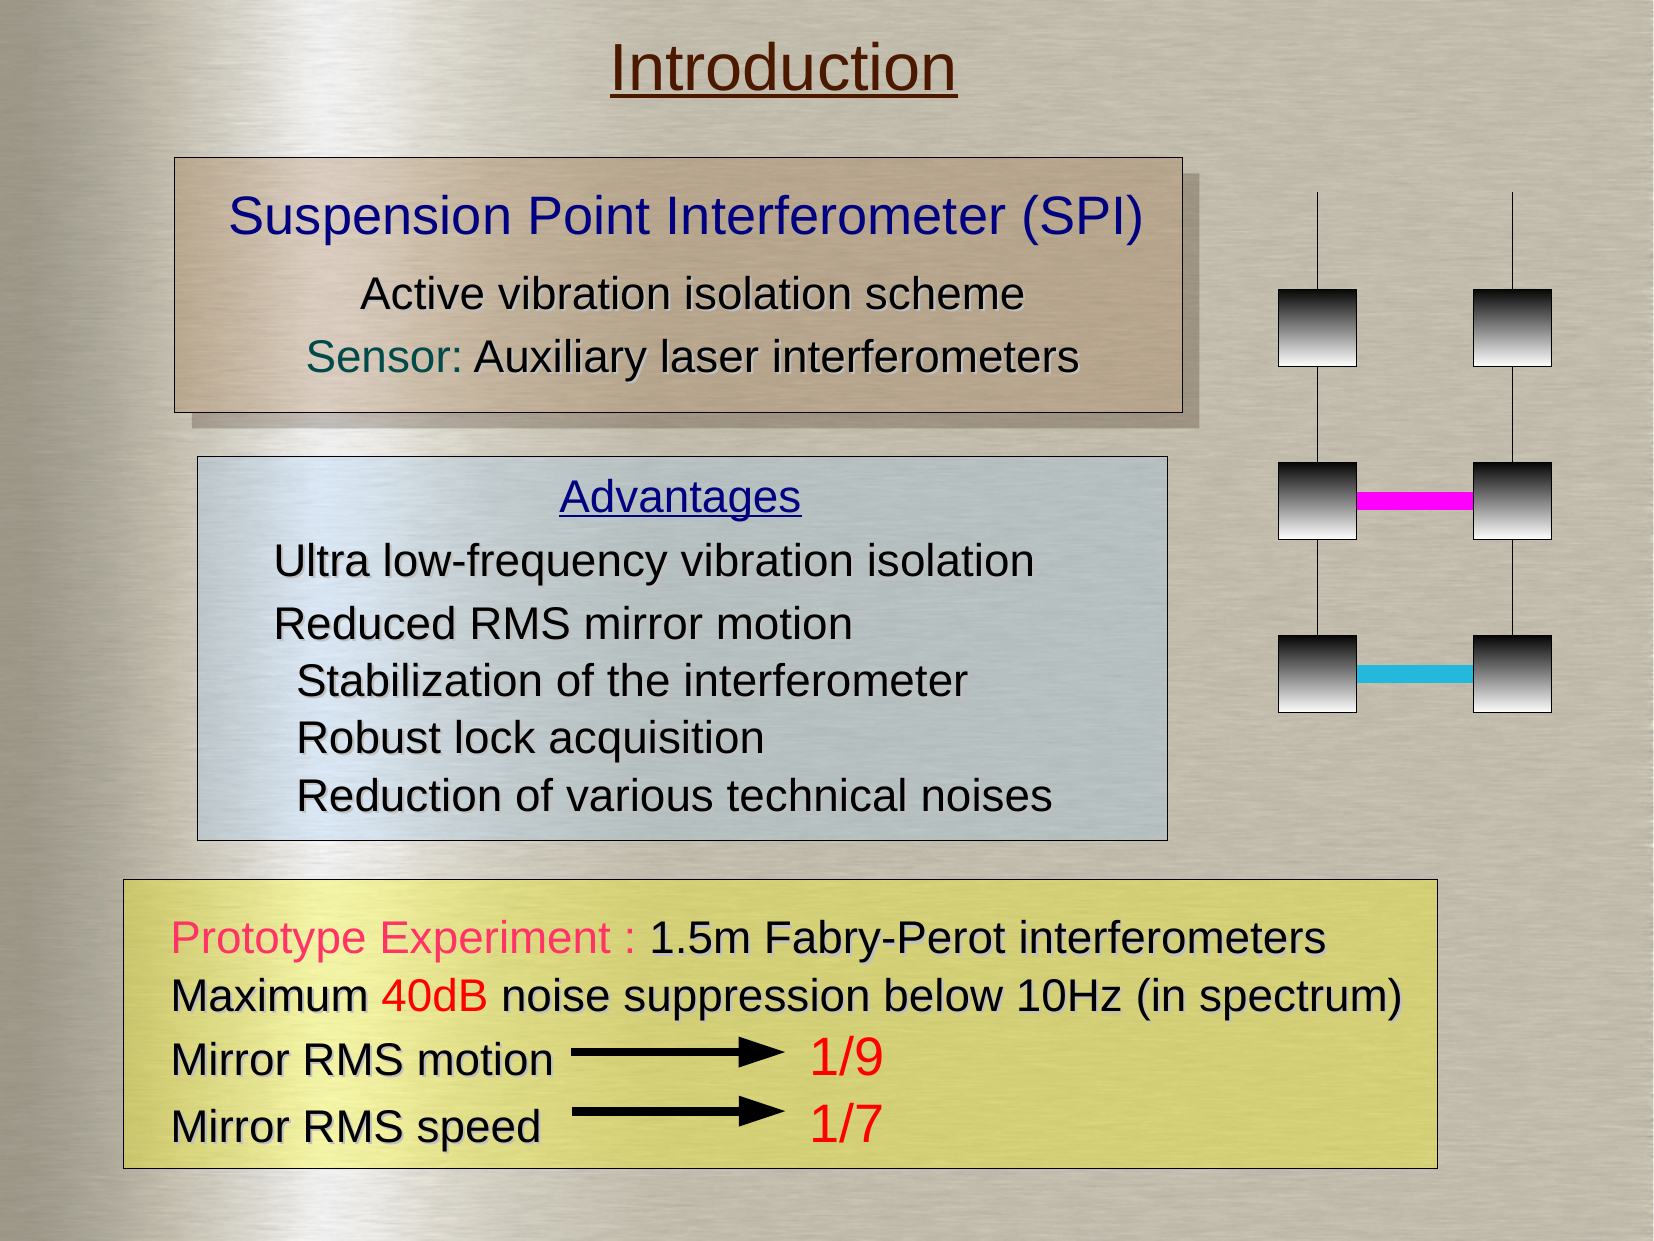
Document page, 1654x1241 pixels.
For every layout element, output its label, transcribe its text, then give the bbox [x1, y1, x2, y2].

text_box [197, 456, 1168, 841]
text_box [1473, 635, 1552, 713]
text_box Prototype Experiment : 1.5m Fabry-Perot interferometers Maximum 40dB noise suppression below 10Hz (in spectrum) Mirror RMS motion 1/9 Mirror RMS speed 1/7 [155, 904, 1396, 1169]
text_box [1278, 635, 1357, 713]
text_box [1278, 462, 1357, 540]
text_box [1473, 289, 1552, 367]
text_box Active vibration isolation scheme Sensor: Auxiliary laser interferometers [290, 260, 1083, 390]
text_box [123, 879, 1438, 1169]
text_box [1473, 462, 1552, 540]
text_box Suspension Point Interferometer (SPI) [213, 177, 1144, 254]
picture [0, 0, 1654, 1241]
text_box Introduction [595, 22, 975, 113]
text_box [1278, 289, 1357, 367]
text_box Ultra low-frequency vibration isolation Reduced RMS mirror motion Stabilization of the interferometer Robust lock acquisition Reduction of various technical noises [245, 527, 1089, 829]
text_box [174, 157, 1200, 429]
text_box Advantages [544, 463, 812, 530]
